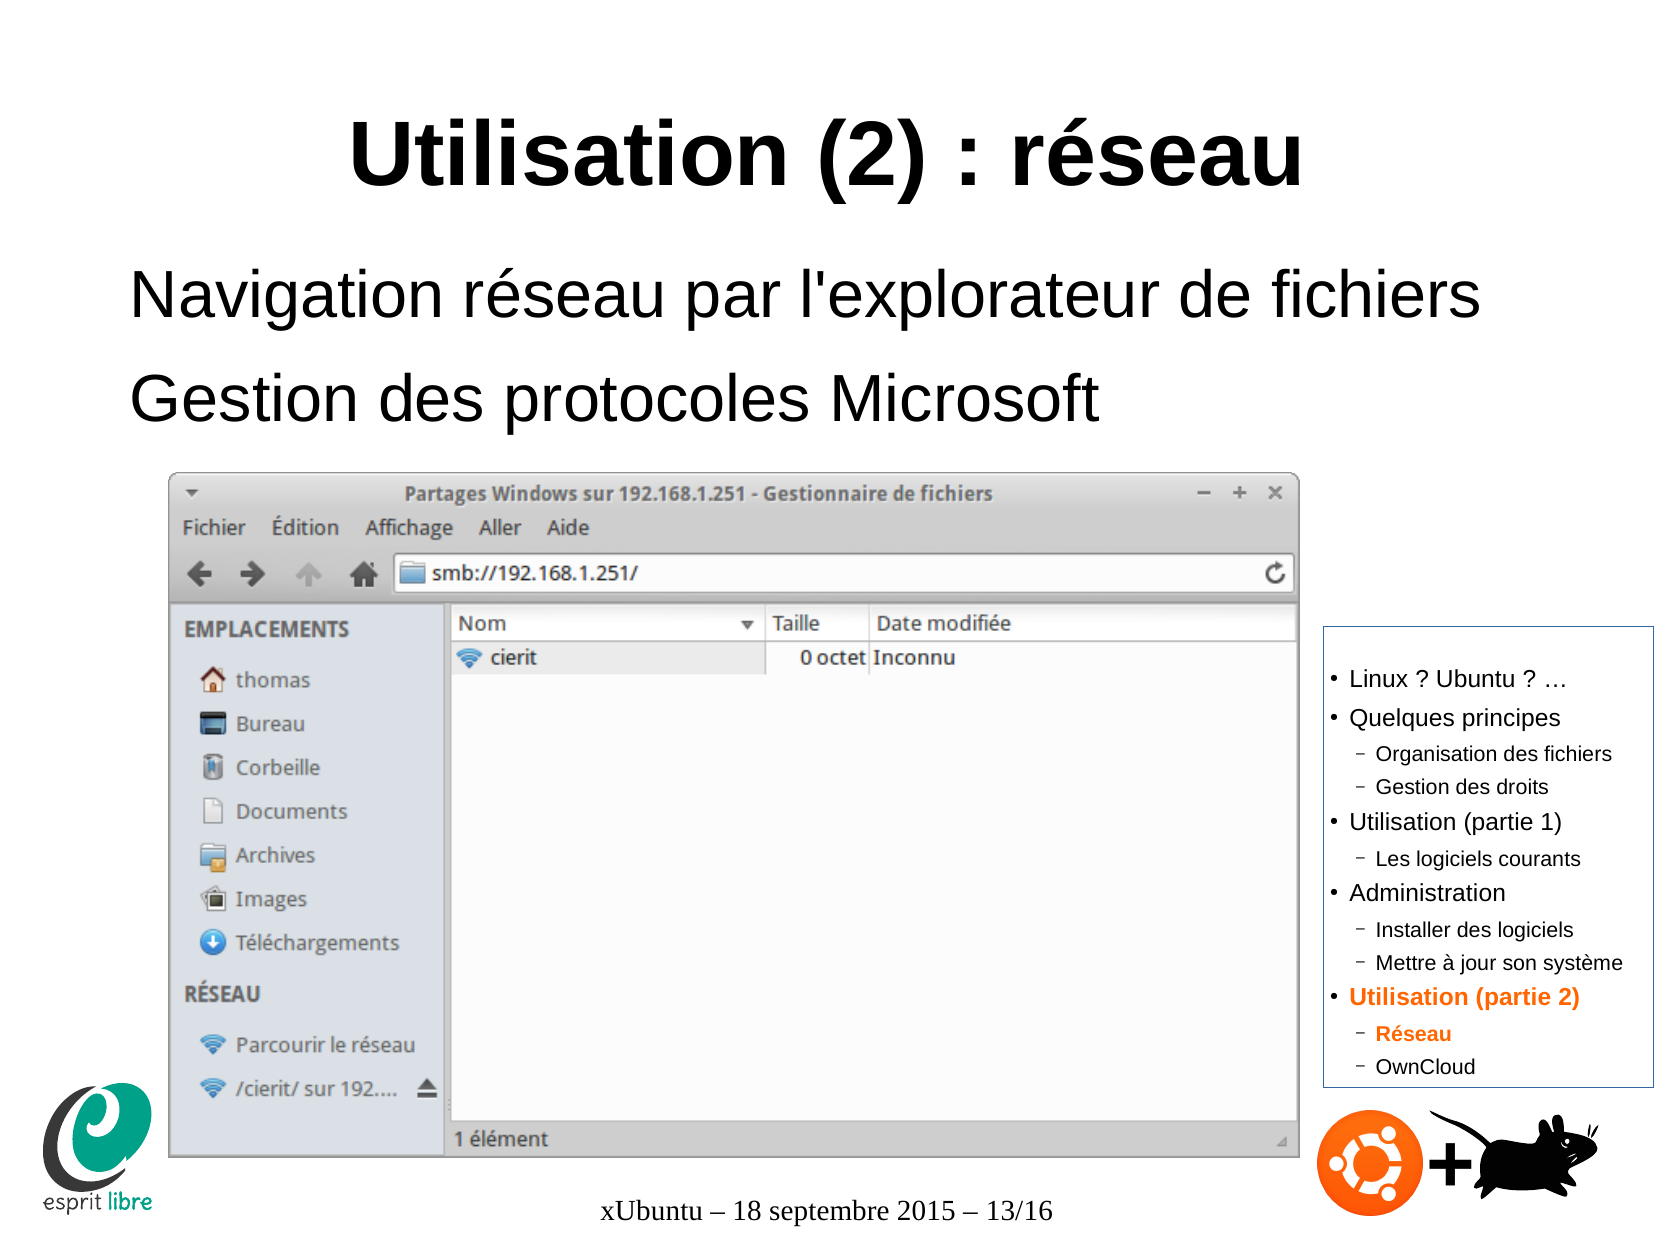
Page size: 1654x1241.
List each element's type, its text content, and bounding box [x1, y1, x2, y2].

list Linux ? Ubuntu ? … Quelques principes Organisation des fichiers Gestion des droits Utilisation (partie 1) Les logiciels courants Administration Installer des logiciels Mettre à jour son système Utilisation (partie 2) Réseau OwnCloud [1323, 626, 1654, 1088]
list Navigation réseau par l'explorateur de fichiers Gestion des protocoles Microsoft [129, 256, 1536, 1069]
picture [1317, 1110, 1423, 1216]
title Utilisation (2) : réseau [83, 49, 1572, 257]
picture [168, 1069, 1300, 1158]
